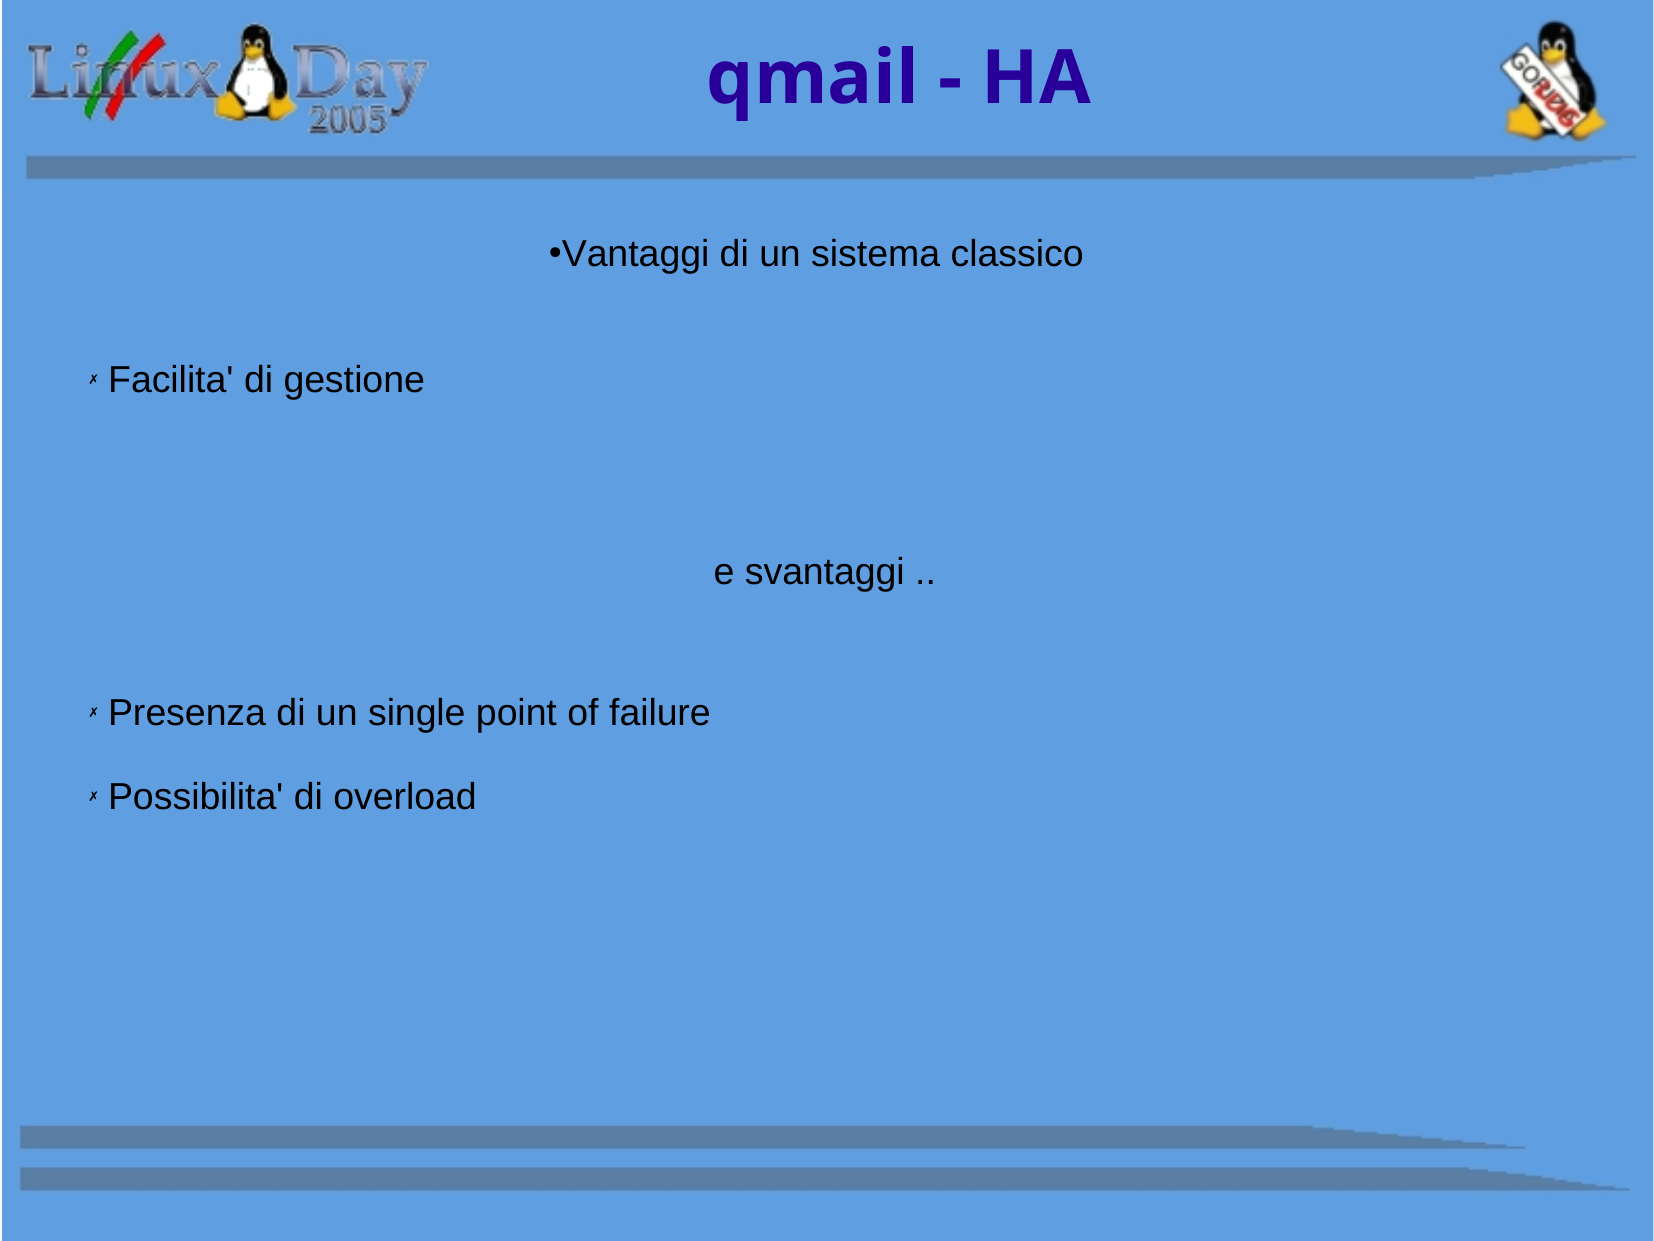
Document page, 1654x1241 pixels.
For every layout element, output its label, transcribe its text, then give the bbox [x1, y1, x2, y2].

text_box Vantaggi di un sistema classico Facilita' di gestione [75, 225, 1558, 488]
picture [2, 0, 1654, 1241]
text_box e svantaggi .. [75, 543, 1576, 601]
text_box Presenza di un single point of failure Possibilita' di overload [75, 684, 1576, 826]
text_box qmail - HA [691, 16, 1180, 136]
